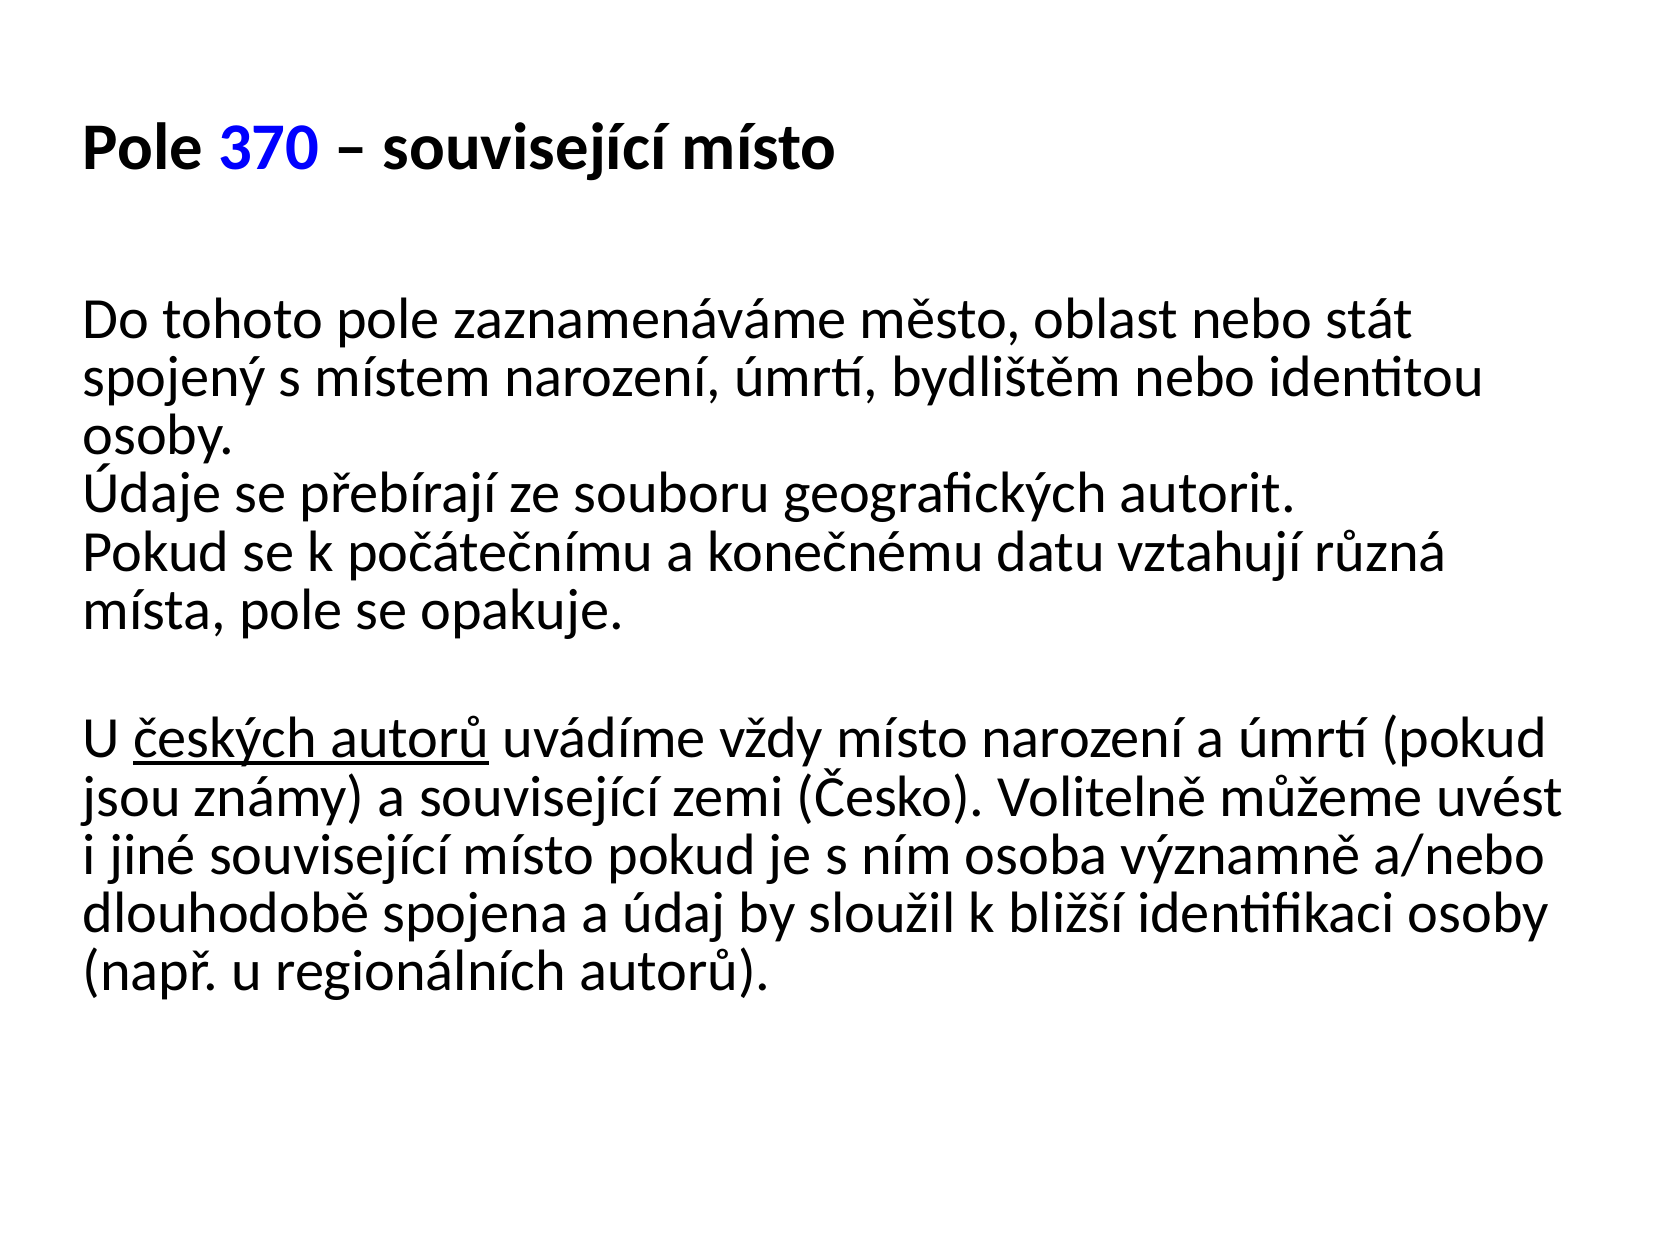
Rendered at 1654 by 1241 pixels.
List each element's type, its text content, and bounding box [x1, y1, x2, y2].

subtitle Do tohoto pole zaznamenáváme město, oblast nebo stát spojený s místem narození, úmrtí, bydlištěm nebo identitou osoby. Údaje se přebírají ze souboru geografických autorit. Pokud se k počátečnímu a konečnému datu vztahují různá místa, pole se opakuje. U českých autorů uvádíme vždy místo narození a úmrtí (pokud jsou známy) a související zemi (Česko). Volitelně můžeme uvést i jiné související místo pokud je s ním osoba významně a/nebo dlouhodobě spojena a údaj by sloužil k bližší identifikaci osoby (např. u regionálních autorů). [82, 216, 1571, 1084]
title Pole 370 – související místo [82, 49, 1571, 216]
